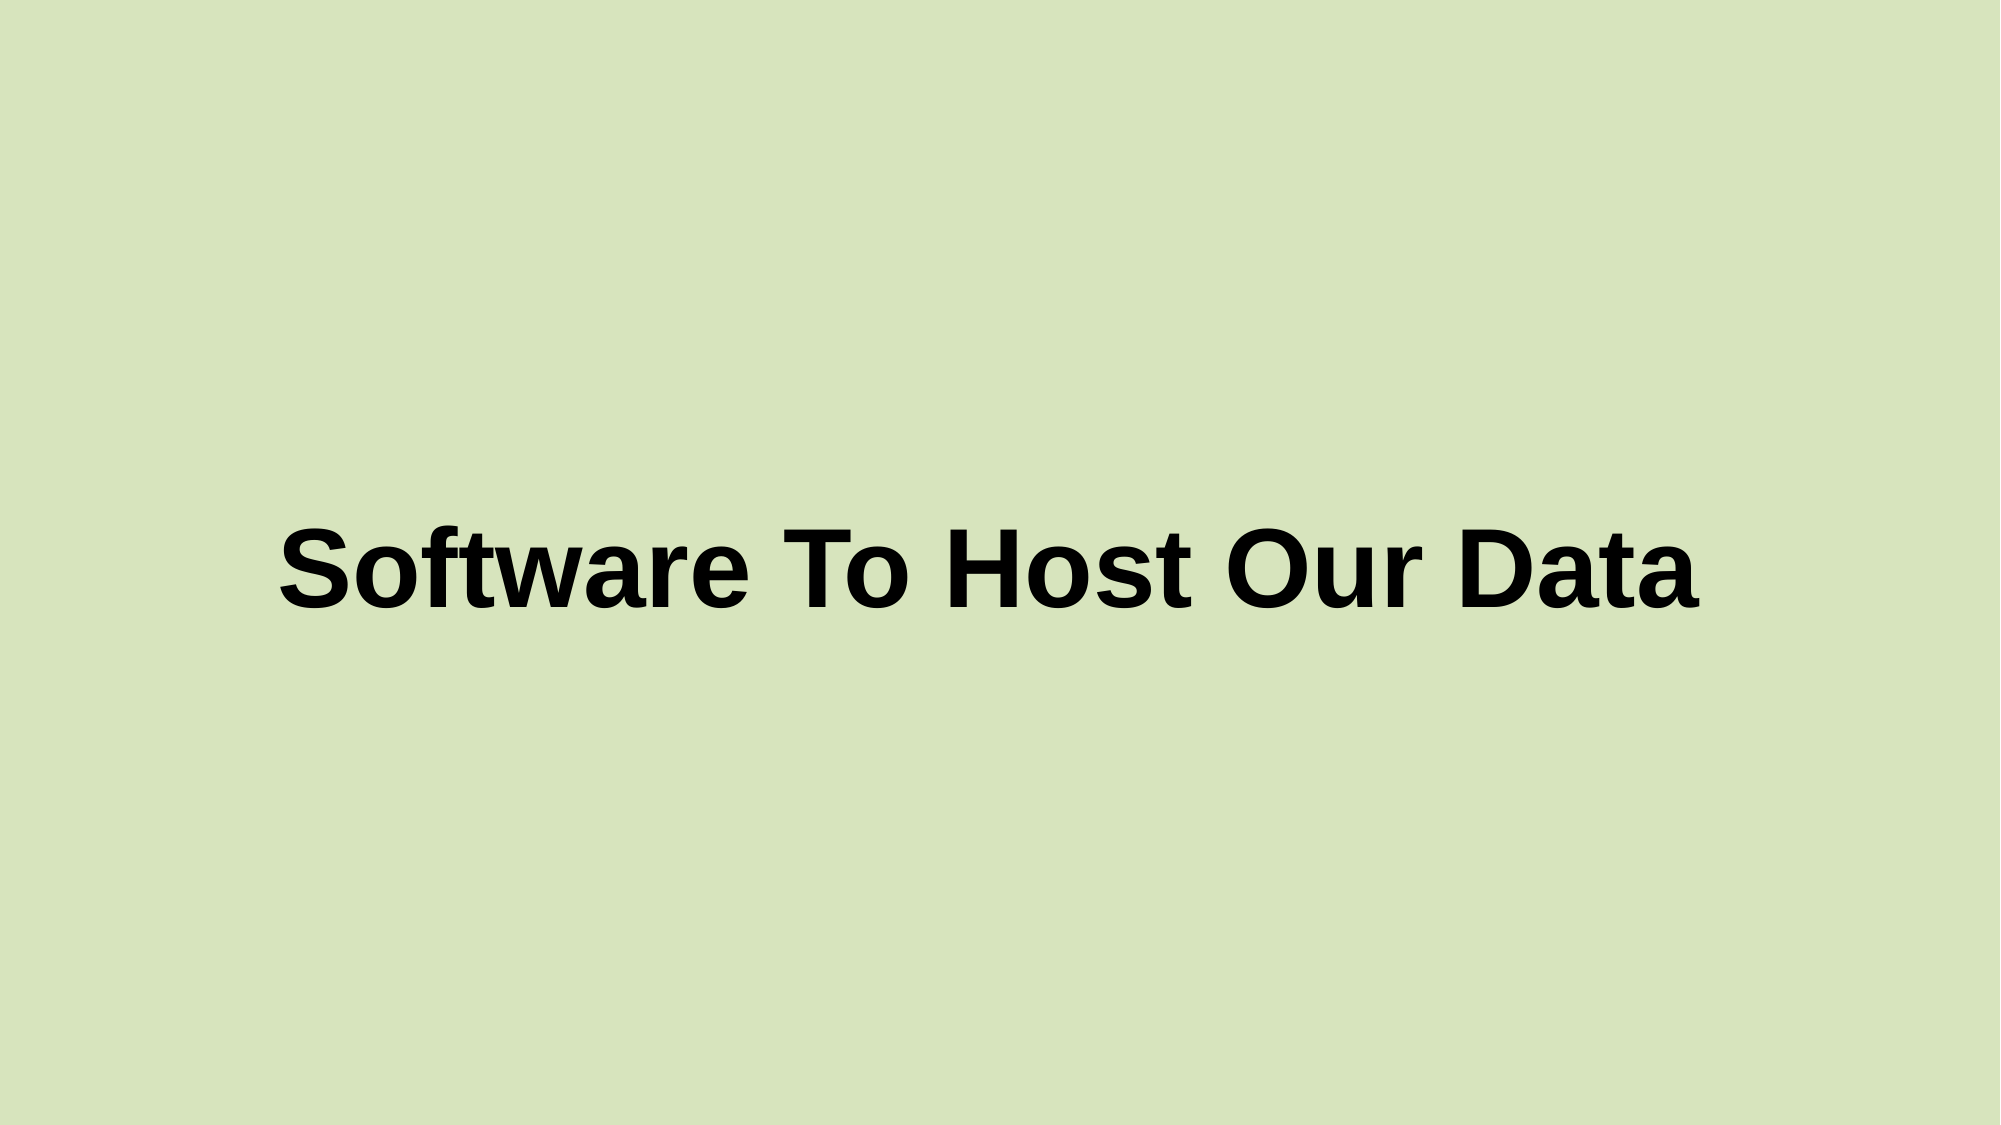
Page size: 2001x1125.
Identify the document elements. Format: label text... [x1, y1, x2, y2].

text_box Software To Host Our Data [173, 344, 1805, 780]
